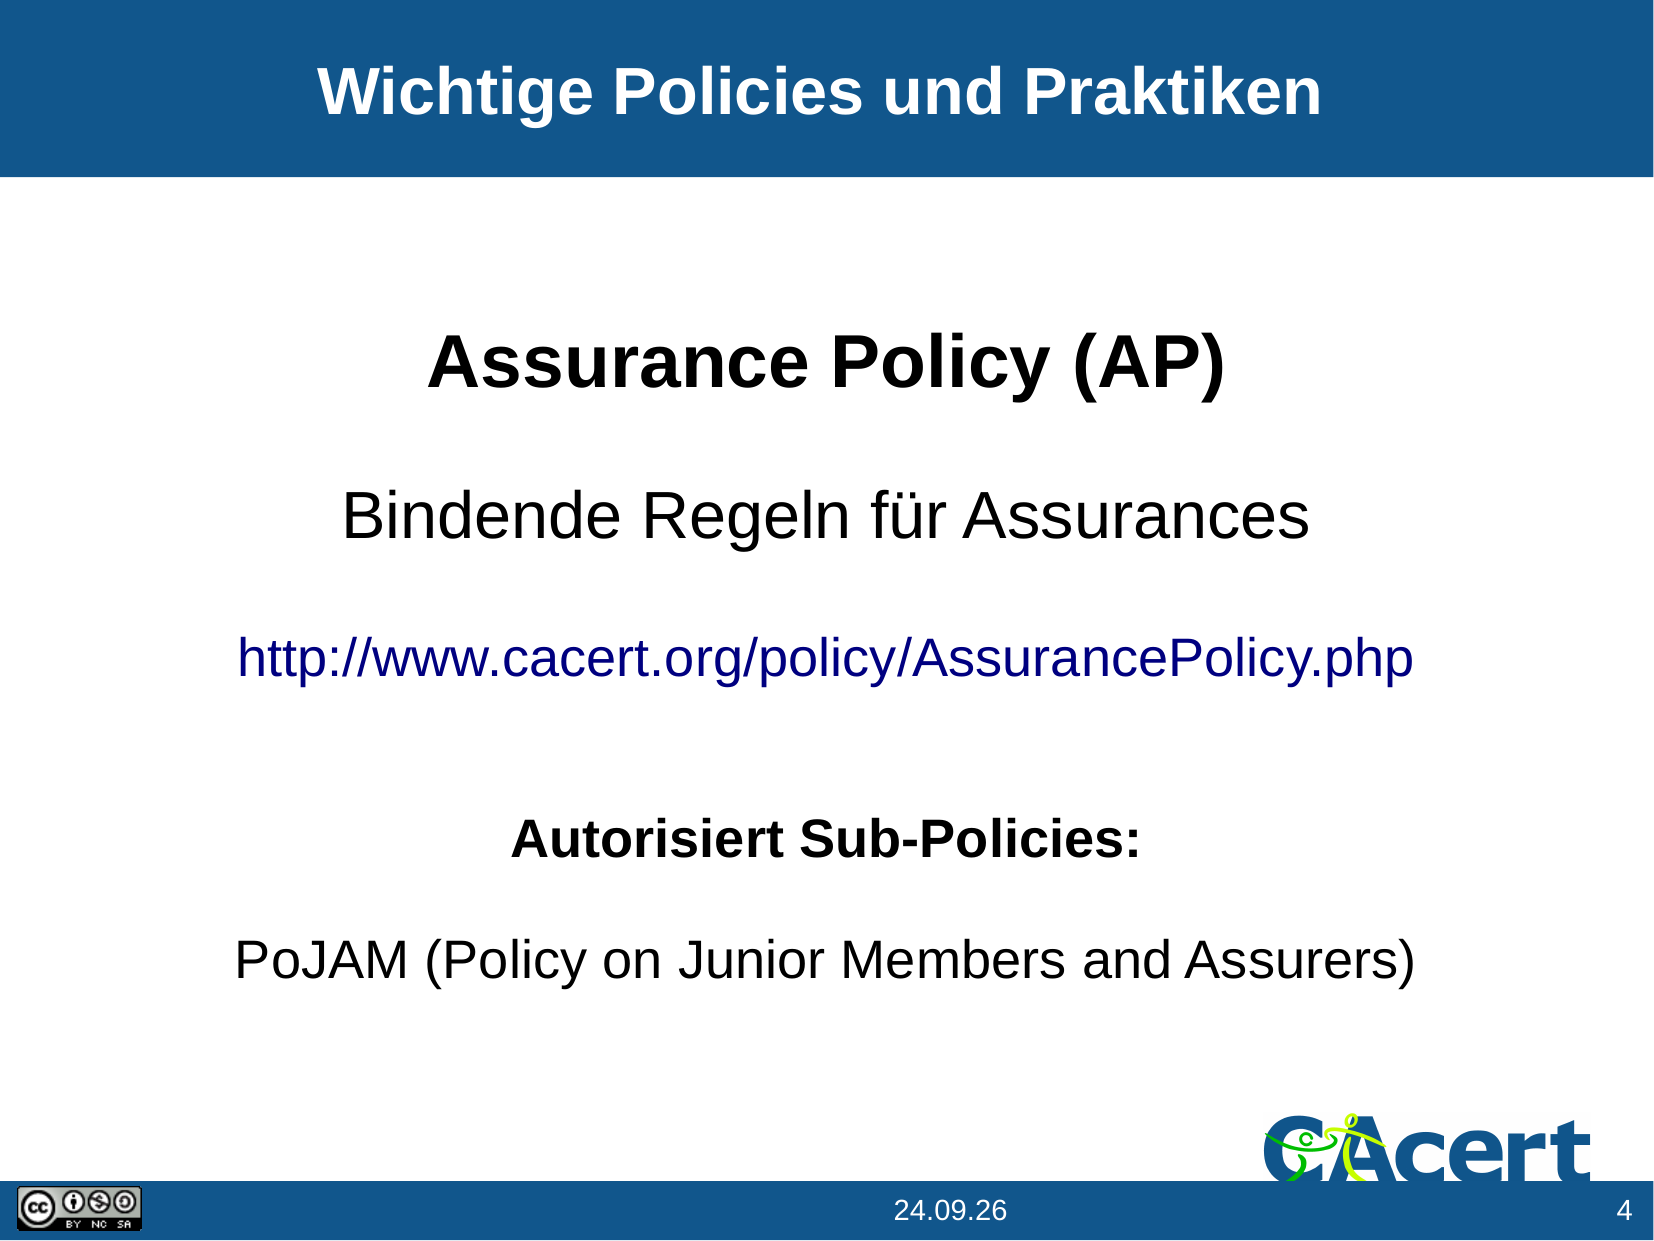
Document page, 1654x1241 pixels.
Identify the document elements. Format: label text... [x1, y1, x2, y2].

subtitle Assurance Policy (AP) Bindende Regeln für Assurances http://www.cacert.org/policy/AssurancePolicy.php Autorisiert Sub-Policies: PoJAM (Policy on Junior Members and Assurers) [82, 225, 1571, 1084]
picture [1263, 1112, 1591, 1181]
picture [17, 1186, 142, 1231]
title Wichtige Policies und Praktiken [76, 17, 1565, 166]
